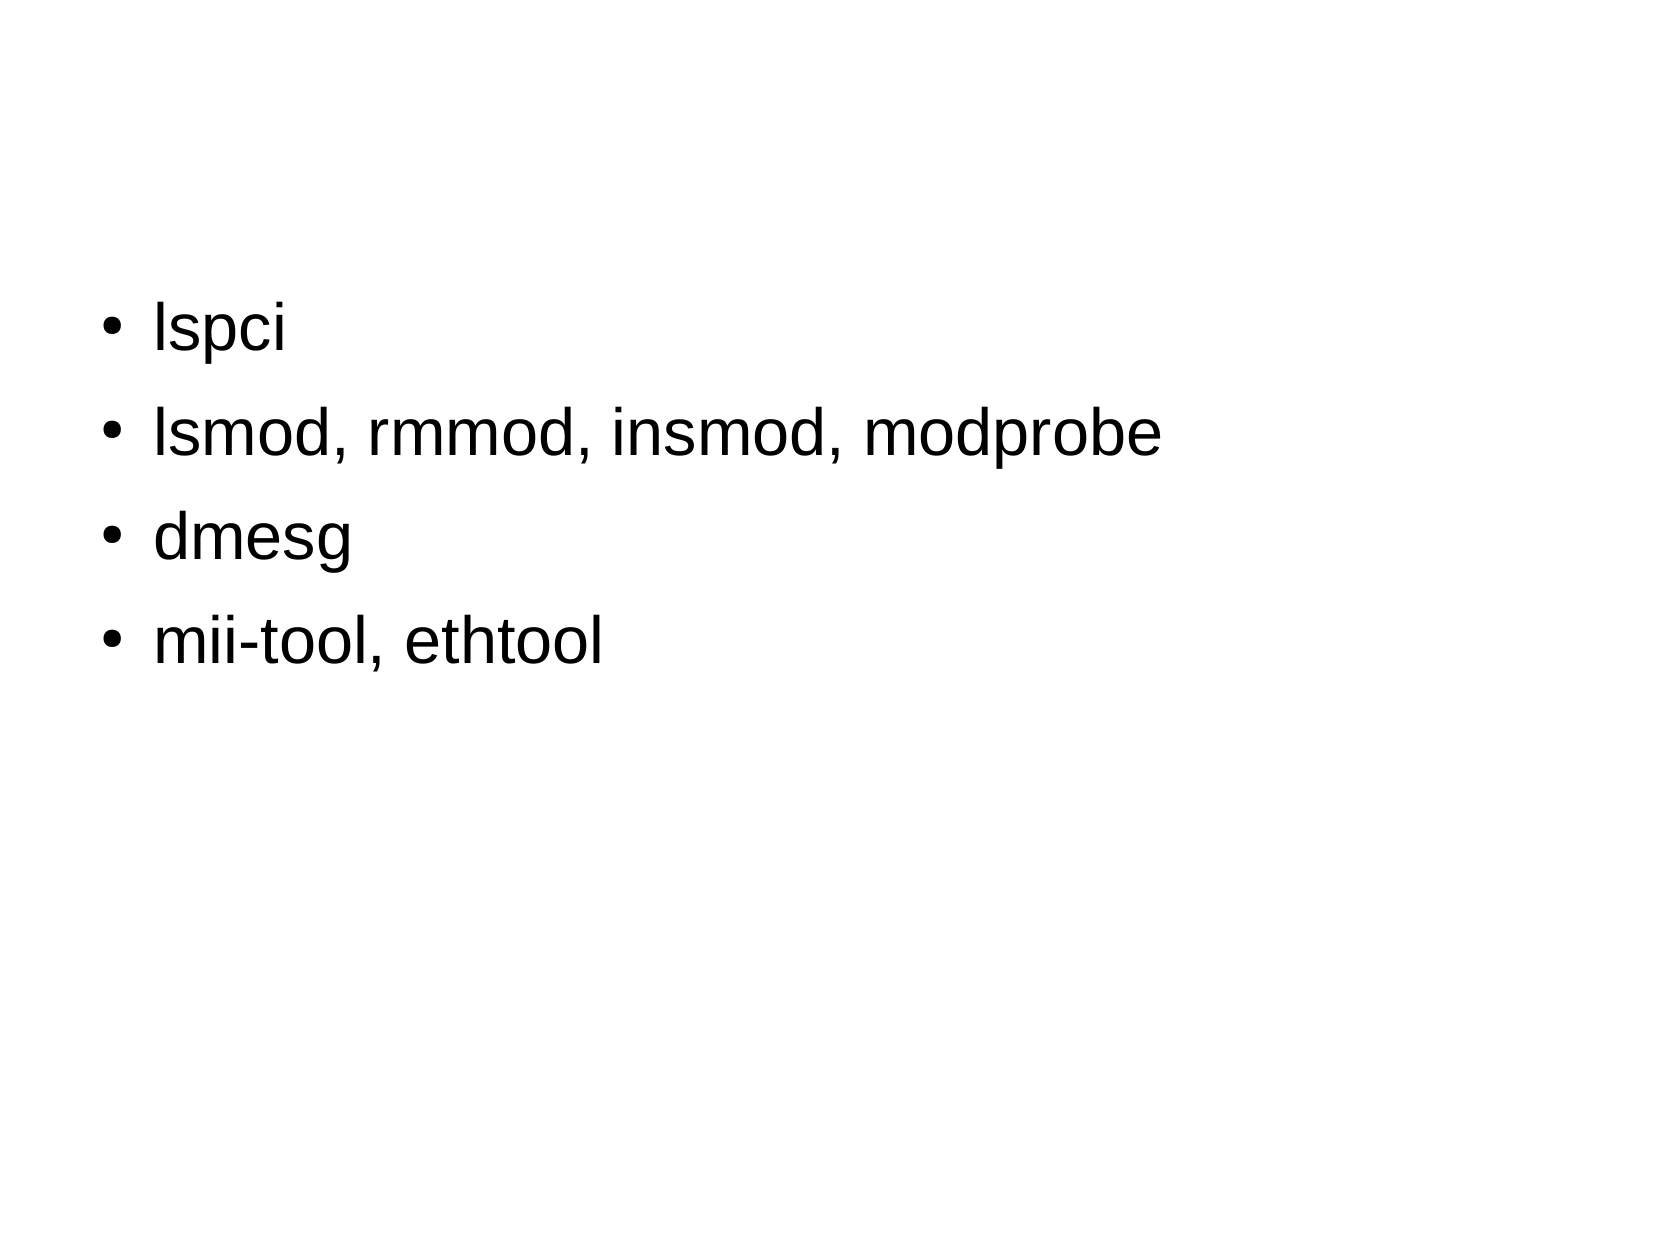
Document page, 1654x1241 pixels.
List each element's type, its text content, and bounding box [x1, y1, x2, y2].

list lspci lsmod, rmmod, insmod, modprobe dmesg mii-tool, ethtool [82, 290, 1571, 1010]
